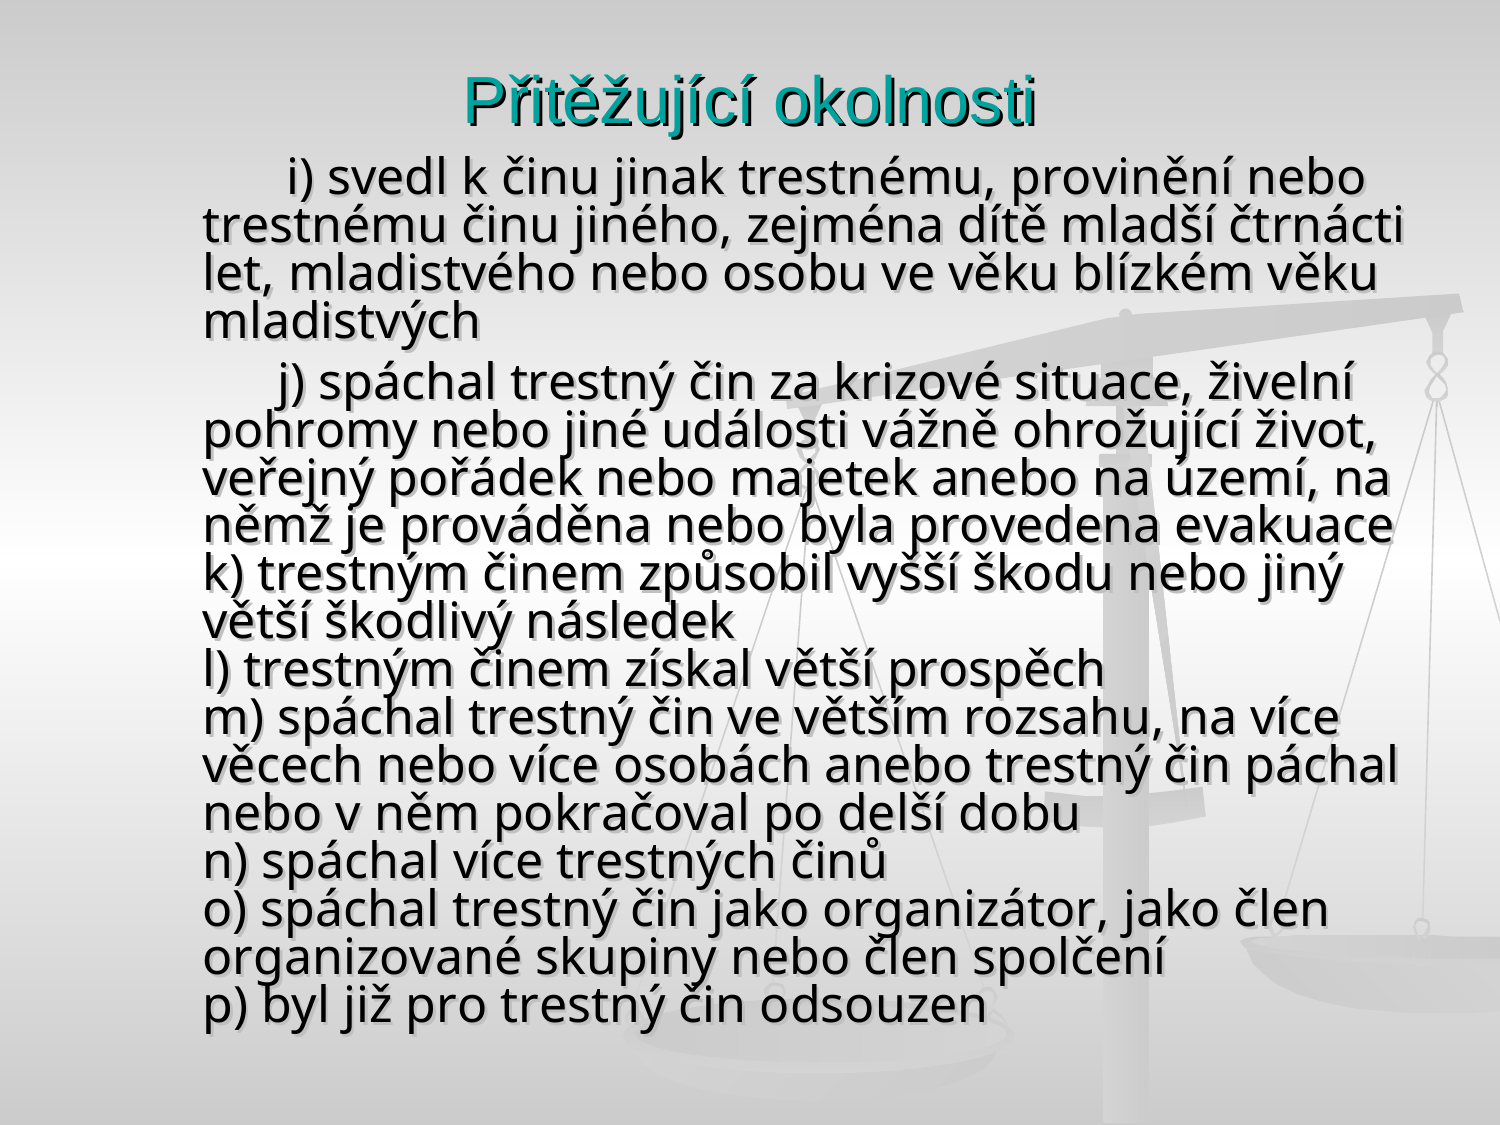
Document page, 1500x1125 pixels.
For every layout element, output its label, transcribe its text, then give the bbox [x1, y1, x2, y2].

list i) svedl k činu jinak trestnému, provinění nebo trestnému činu jiného, zejména dítě mladší čtrnácti let, mladistvého nebo osobu ve věku blízkém věku mladistvých j) spáchal trestný čin za krizové situace, živelní pohromy nebo jiné události vážně ohrožující život, veřejný pořádek nebo majetek anebo na území, na němž je prováděna nebo byla provedena evakuace k) trestným činem způsobil vyšší škodu nebo jiný větší škodlivý následek l) trestným činem získal větší prospěch m) spáchal trestný čin ve větším rozsahu, na více věcech nebo více osobách anebo trestný čin páchal nebo v něm pokračoval po delší dobu n) spáchal více trestných činů o) spáchal trestný čin jako organizátor, jako člen organizované skupiny nebo člen spolčení p) byl již pro trestný čin odsouzen [75, 148, 1426, 1125]
title Přitěžující okolnosti [75, 45, 1426, 148]
